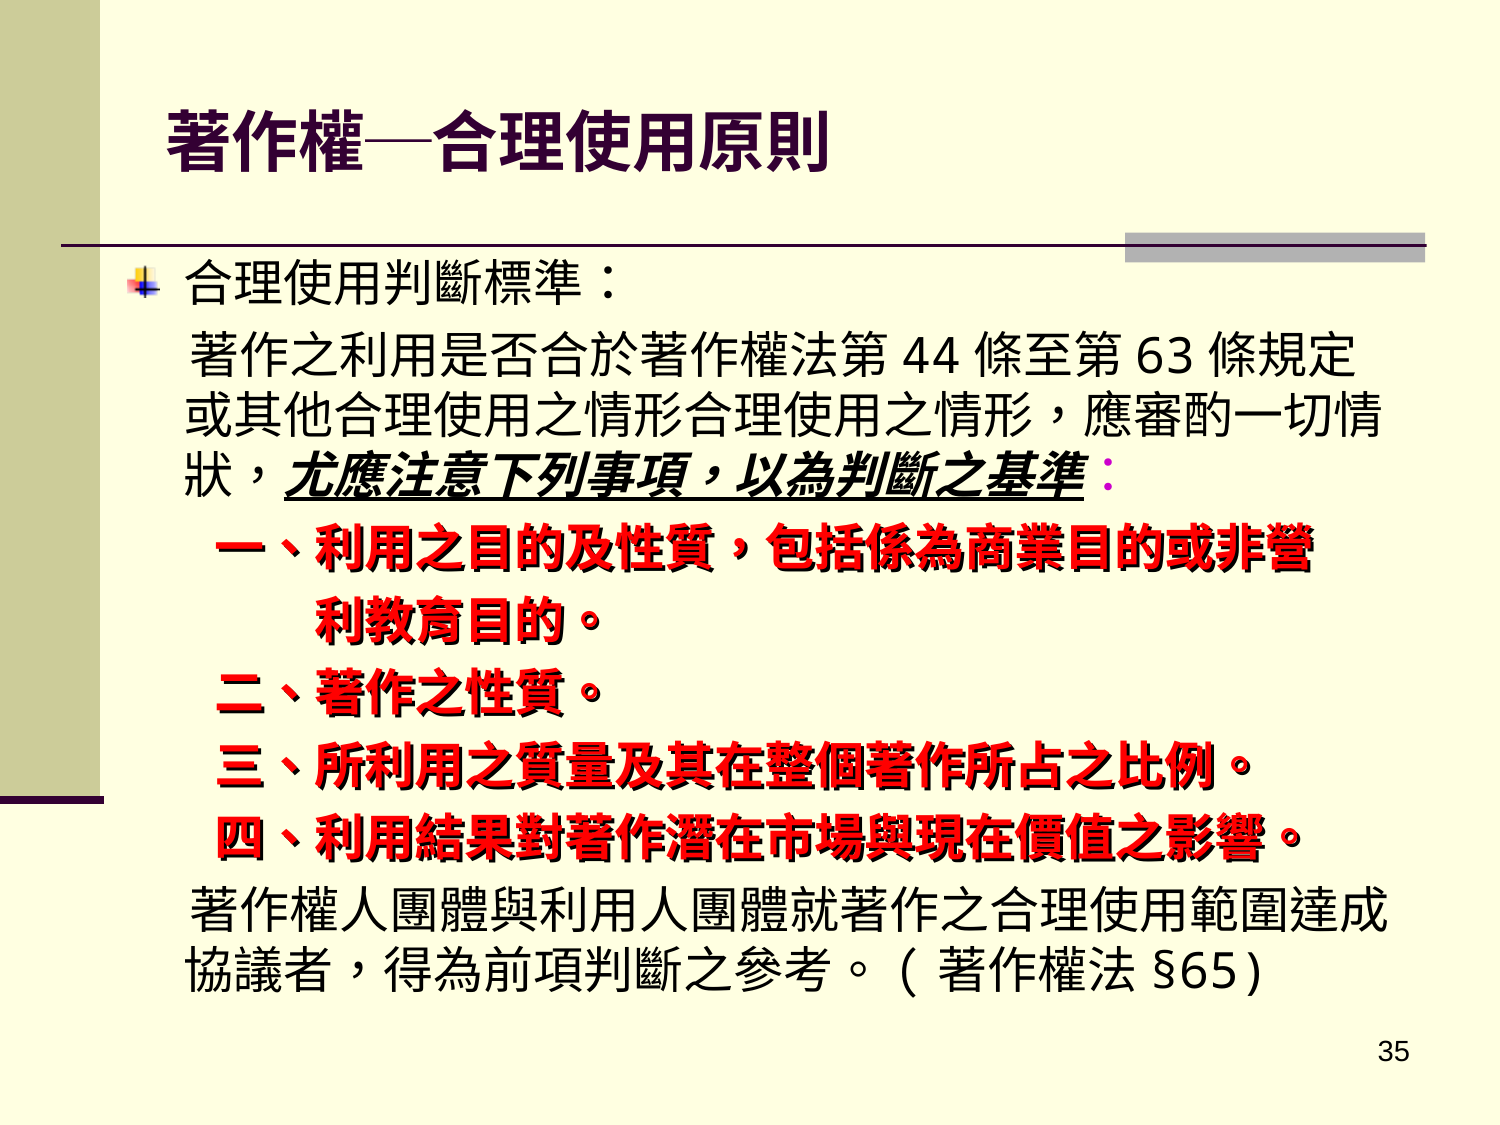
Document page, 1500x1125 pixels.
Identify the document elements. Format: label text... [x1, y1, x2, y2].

text_box <編號> [1074, 1024, 1426, 1103]
title 著作權─合理使用原則 [150, 45, 1426, 234]
list 合理使用判斷標準： 著作之利用是否合於著作權法第44條至第63條規定或其他合理使用之情形合理使用之情形，應審酌一切情狀，尤應注意下列事項，以為判斷之基準： 一、利用之目的及性質，包括係為商業目的或非營 利教育目的。 二、著作之性質。 三、所利用之質量及其在整個著作所占之比例。 四、利用結果對著作潛在市場與現在價值之影響。 著作權人團體與利用人團體就著作之合理使用範圍達成協議者，得為前項判斷之參考。(著作權法§65) [112, 243, 1412, 1024]
